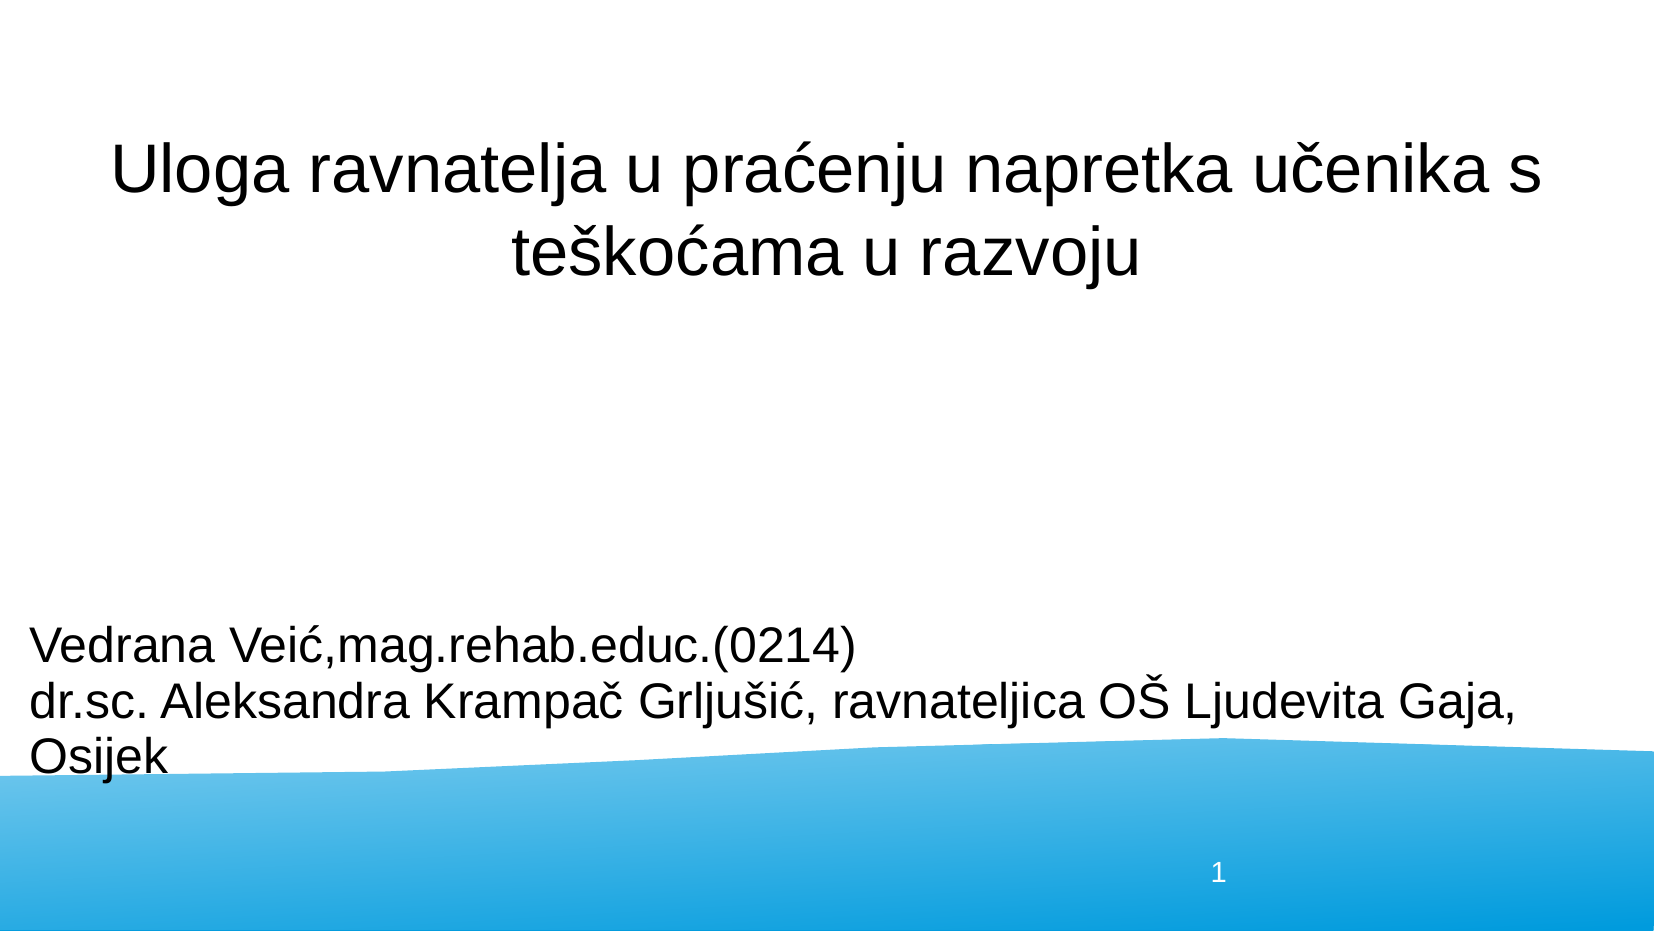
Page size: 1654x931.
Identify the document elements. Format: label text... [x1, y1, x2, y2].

title Uloga ravnatelja u praćenju napretka učenika s teškoćama u razvoju [88, 123, 1565, 290]
text_box Vedrana Veić,mag.rehab.educ.(0214) dr.sc. Aleksandra Krampač Grljušić, ravnateljica OŠ Ljudevita Gaja, Osijek [14, 609, 1654, 709]
